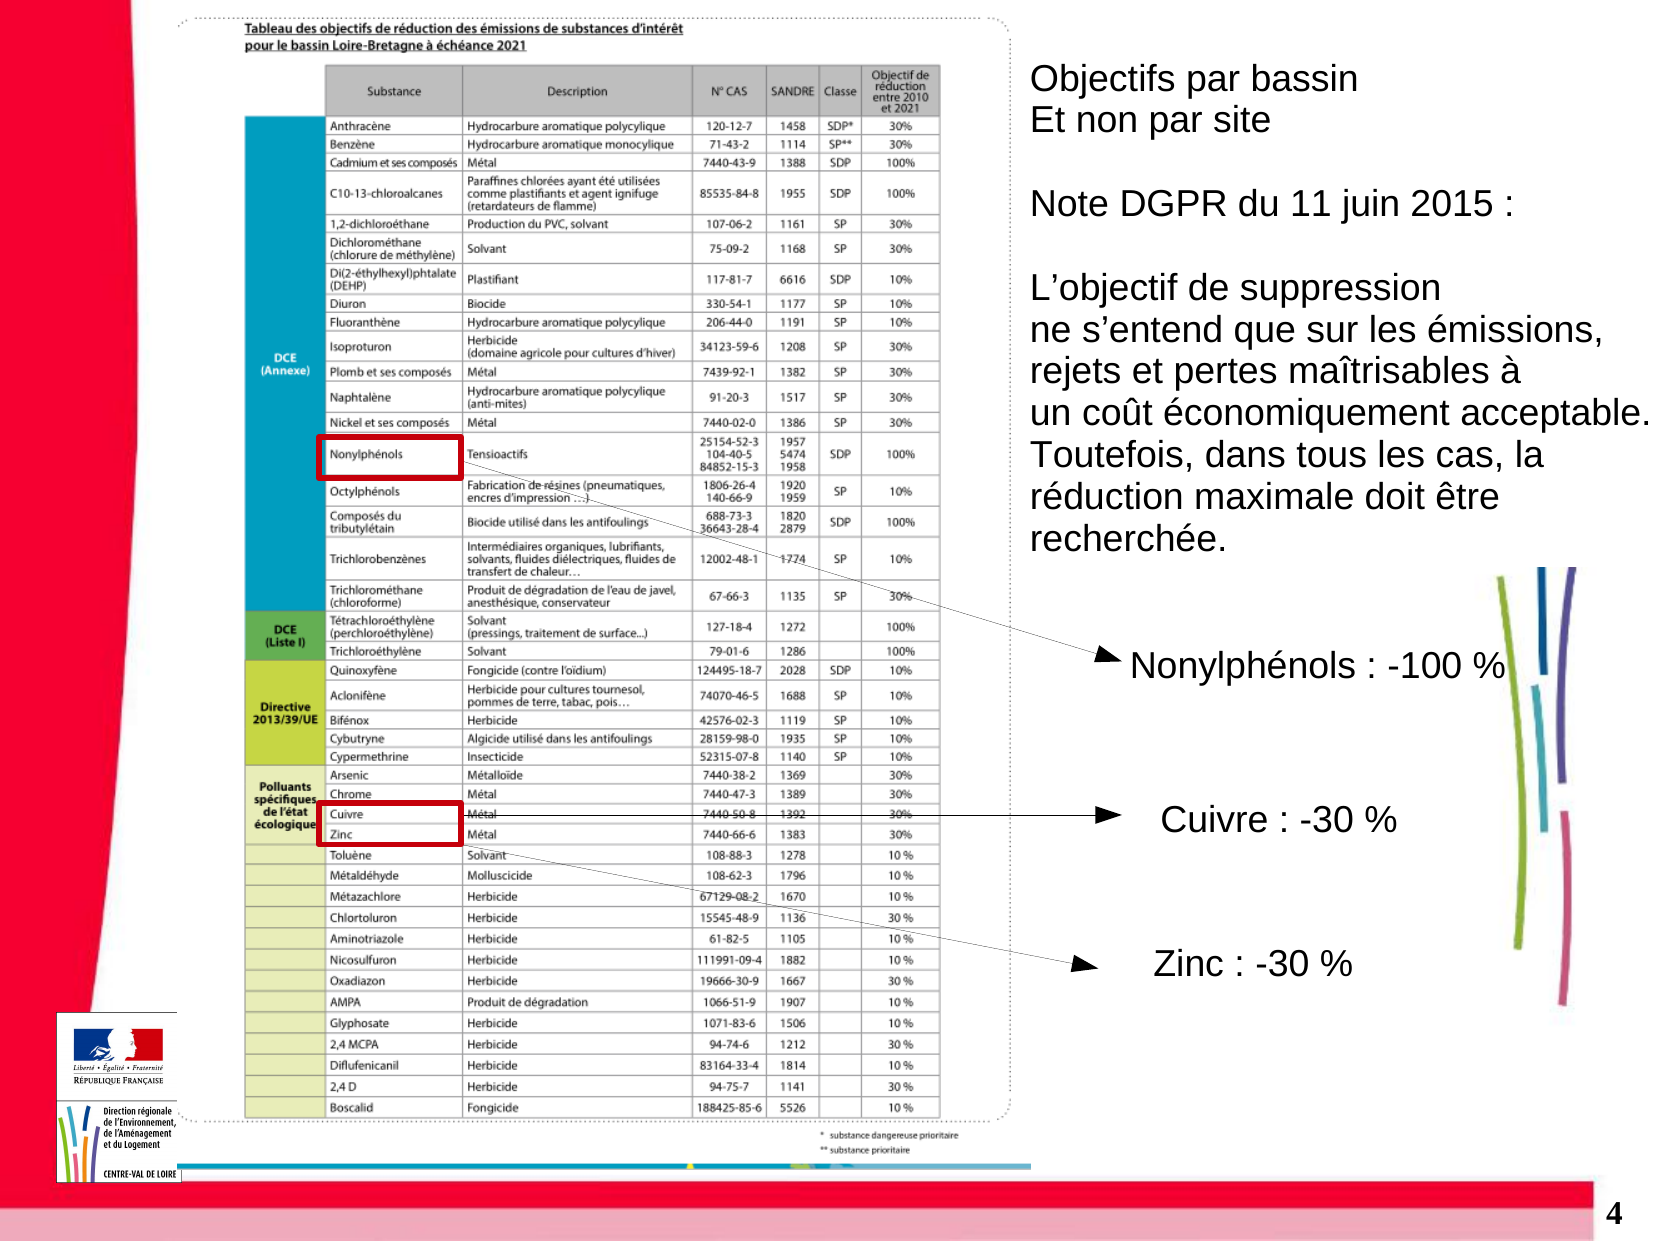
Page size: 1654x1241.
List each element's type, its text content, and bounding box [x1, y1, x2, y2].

text_box Cuivre : -30 % [1145, 791, 1413, 848]
picture [0, 0, 1653, 1241]
text_box Objectifs par bassin Et non par site Note DGPR du 11 juin 2015 : L’objectif de suppression ne s’entend que sur les émissions, rejets et pertes maîtrisables à un coût économiquement acceptable. Toutefois, dans tous les cas, la réduction maximale doit être recherchée. [1015, 50, 1654, 567]
text_box Nonylphénols : -100 % [1115, 637, 1521, 695]
text_box Zinc : -30 % [1138, 935, 1369, 993]
